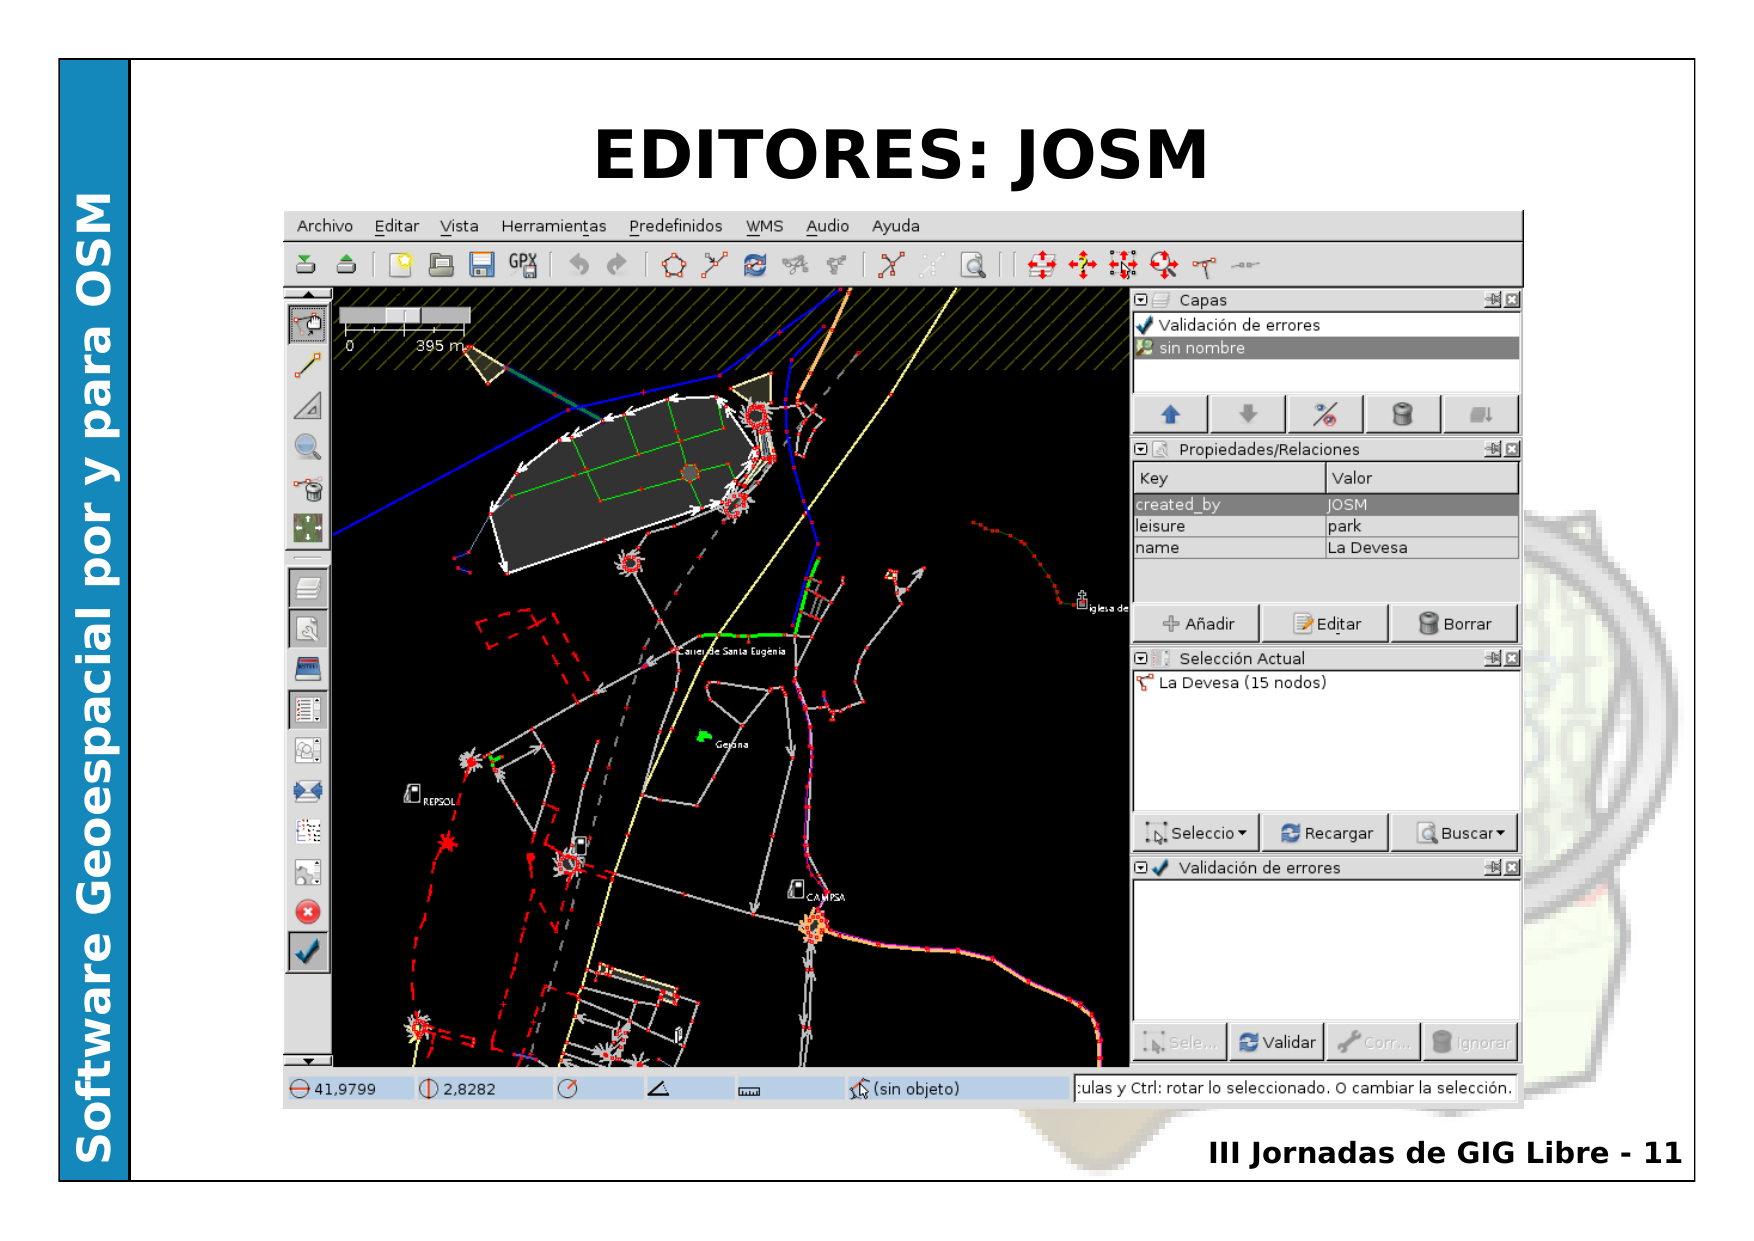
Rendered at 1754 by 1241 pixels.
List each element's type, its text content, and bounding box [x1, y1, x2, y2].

title EDITORES: JOSM [171, 103, 1634, 209]
picture [283, 210, 1696, 1182]
